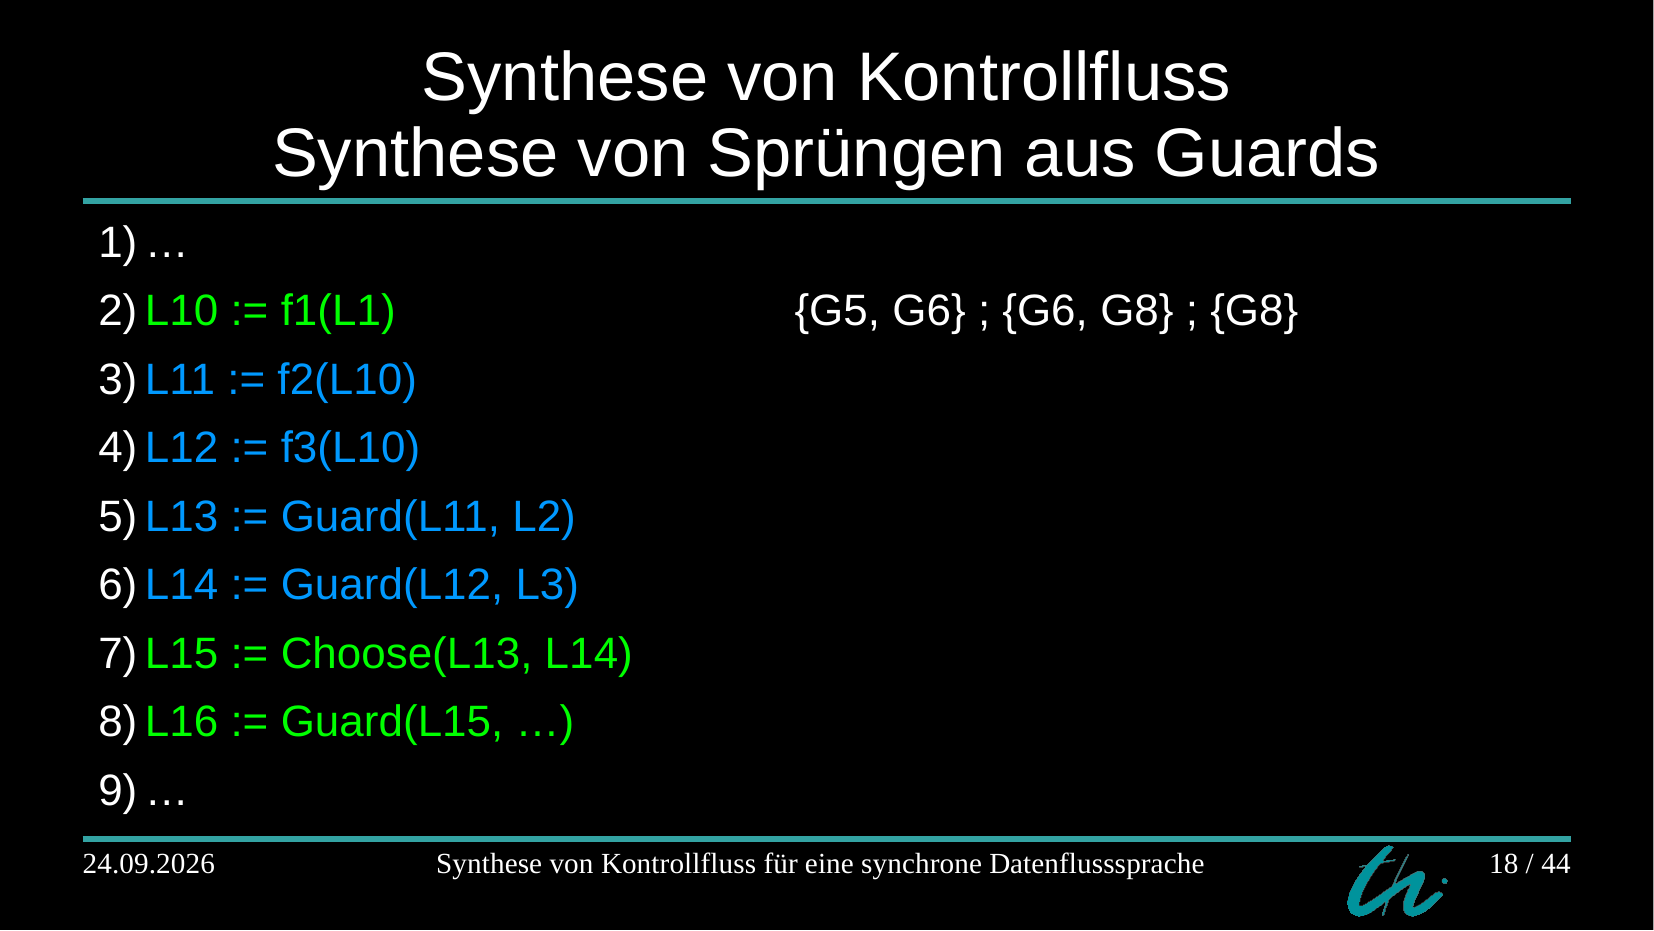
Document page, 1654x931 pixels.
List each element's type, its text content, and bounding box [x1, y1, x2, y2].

list … L10 := f1(L1) {G5, G6} ; {G6, G8} ; {G8} L11 := f2(L10) L12 := f3(L10) L13 := Guard(L11, L2) L14 := Guard(L12, L3) L15 := Choose(L13, L14) L16 := Guard(L15, …) … [82, 217, 1571, 815]
picture [1347, 845, 1448, 917]
title Synthese von Kontrollfluss Synthese von Sprüngen aus Guards [82, 37, 1571, 193]
